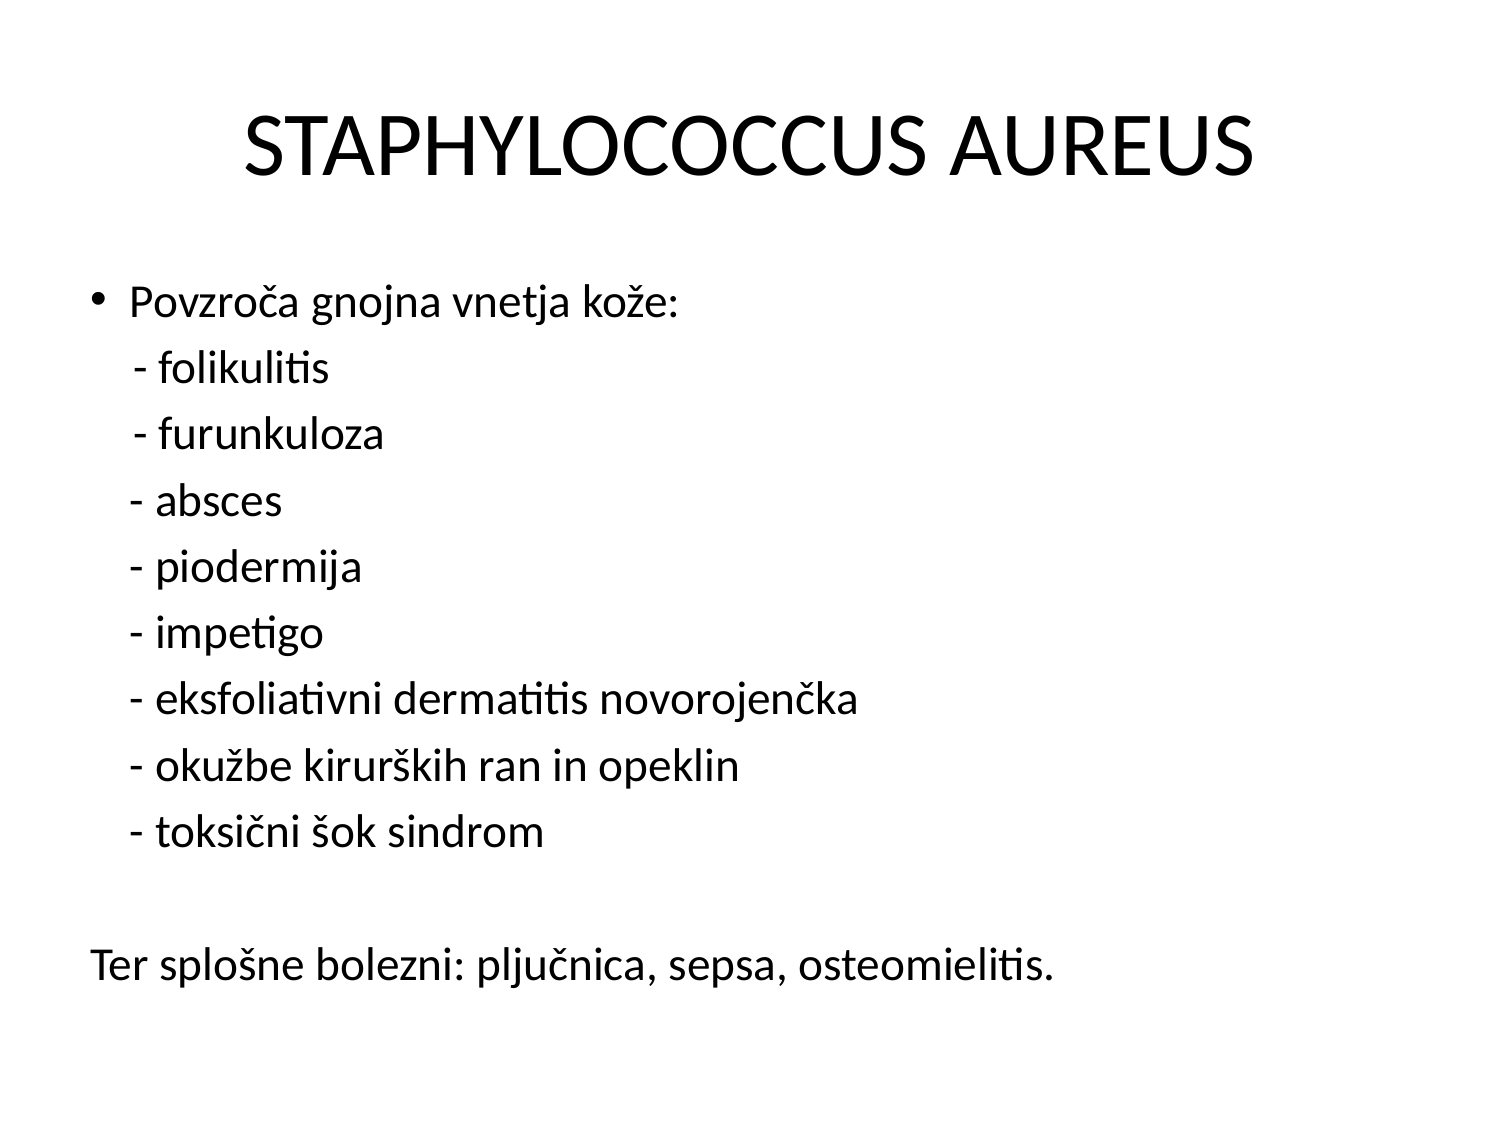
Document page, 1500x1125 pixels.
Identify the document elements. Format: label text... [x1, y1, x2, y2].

title STAPHYLOCOCCUS AUREUS [75, 45, 1425, 233]
list Povzroča gnojna vnetja kože: - folikulitis - furunkuloza - absces - piodermija - impetigo - eksfoliativni dermatitis novorojenčka - okužbe kirurških ran in opeklin - toksični šok sindrom Ter splošne bolezni: pljučnica, sepsa, osteomielitis. [75, 262, 1425, 1005]
